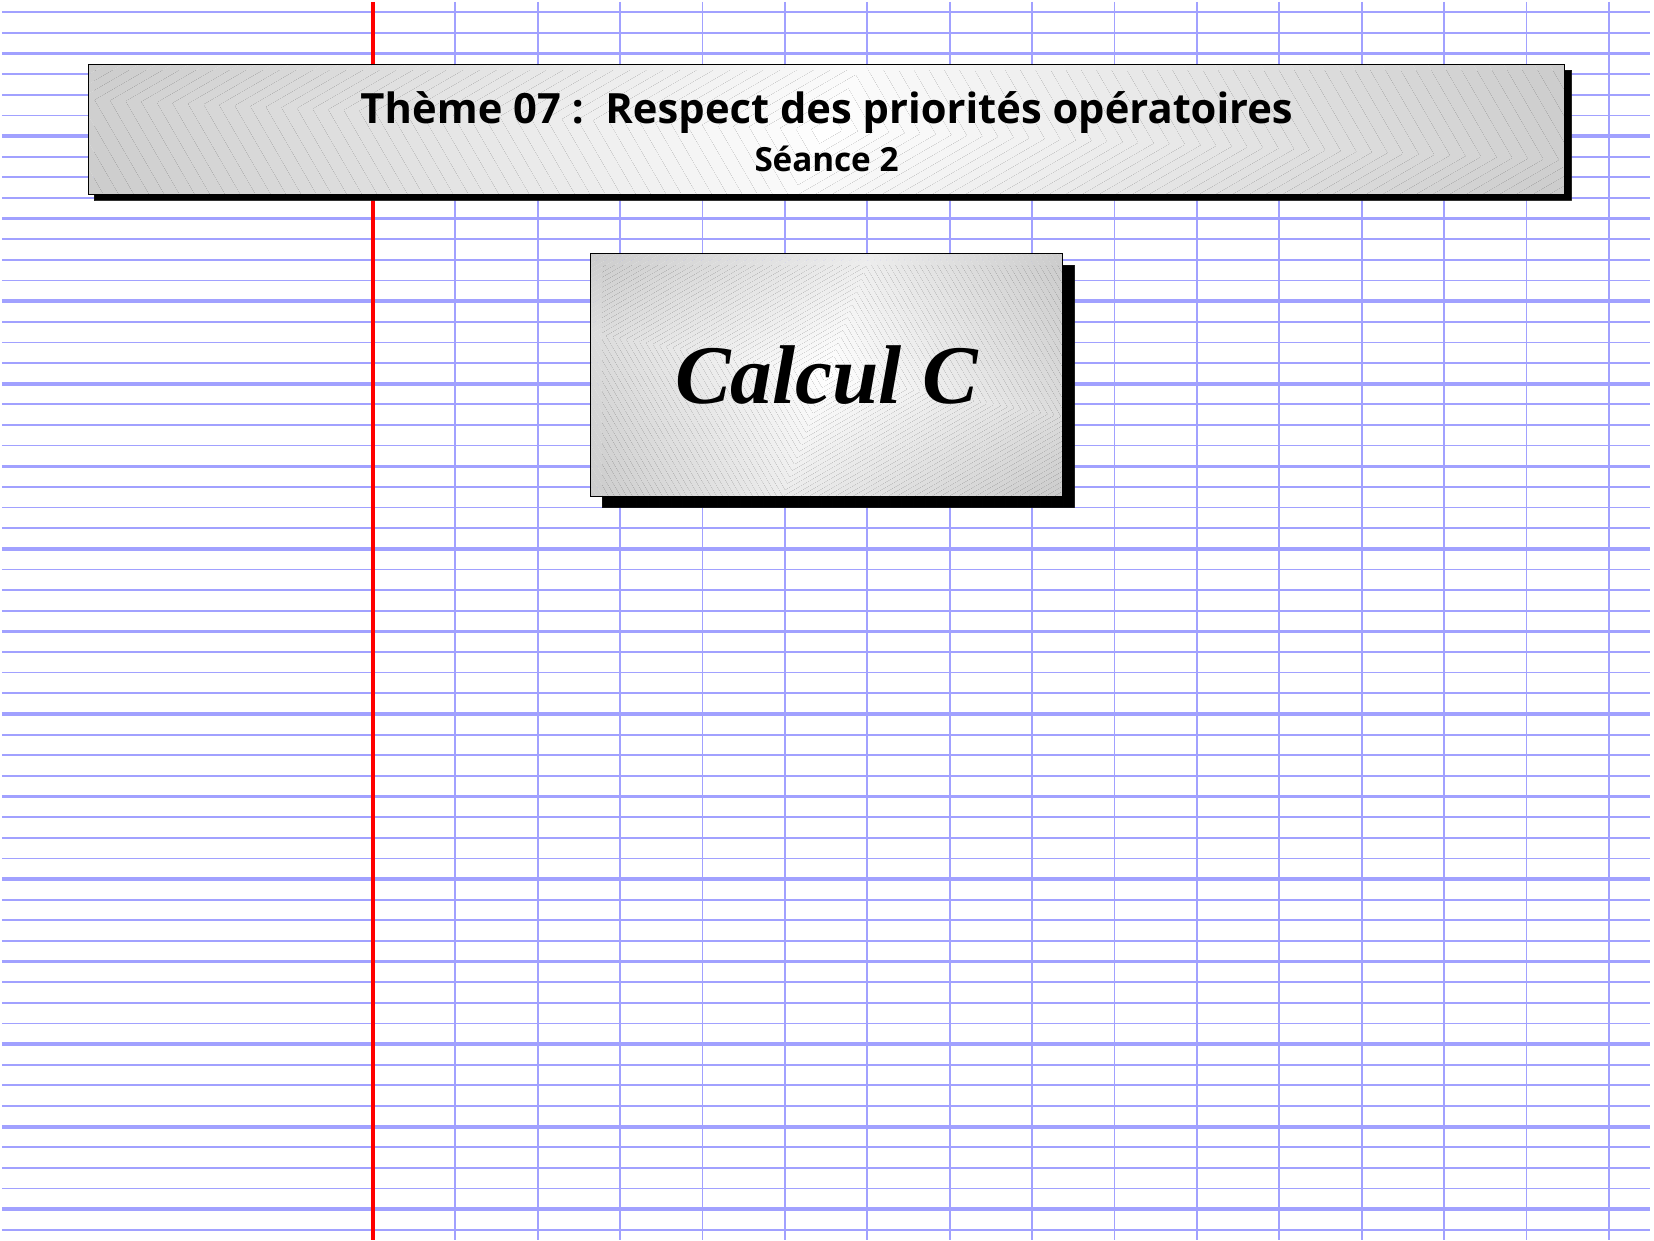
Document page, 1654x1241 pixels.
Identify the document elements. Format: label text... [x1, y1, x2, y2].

text_box Thème 07 : Respect des priorités opératoires Séance 2 [88, 64, 1565, 195]
picture [0, 0, 1654, 1241]
text_box Calcul C [590, 253, 1063, 497]
